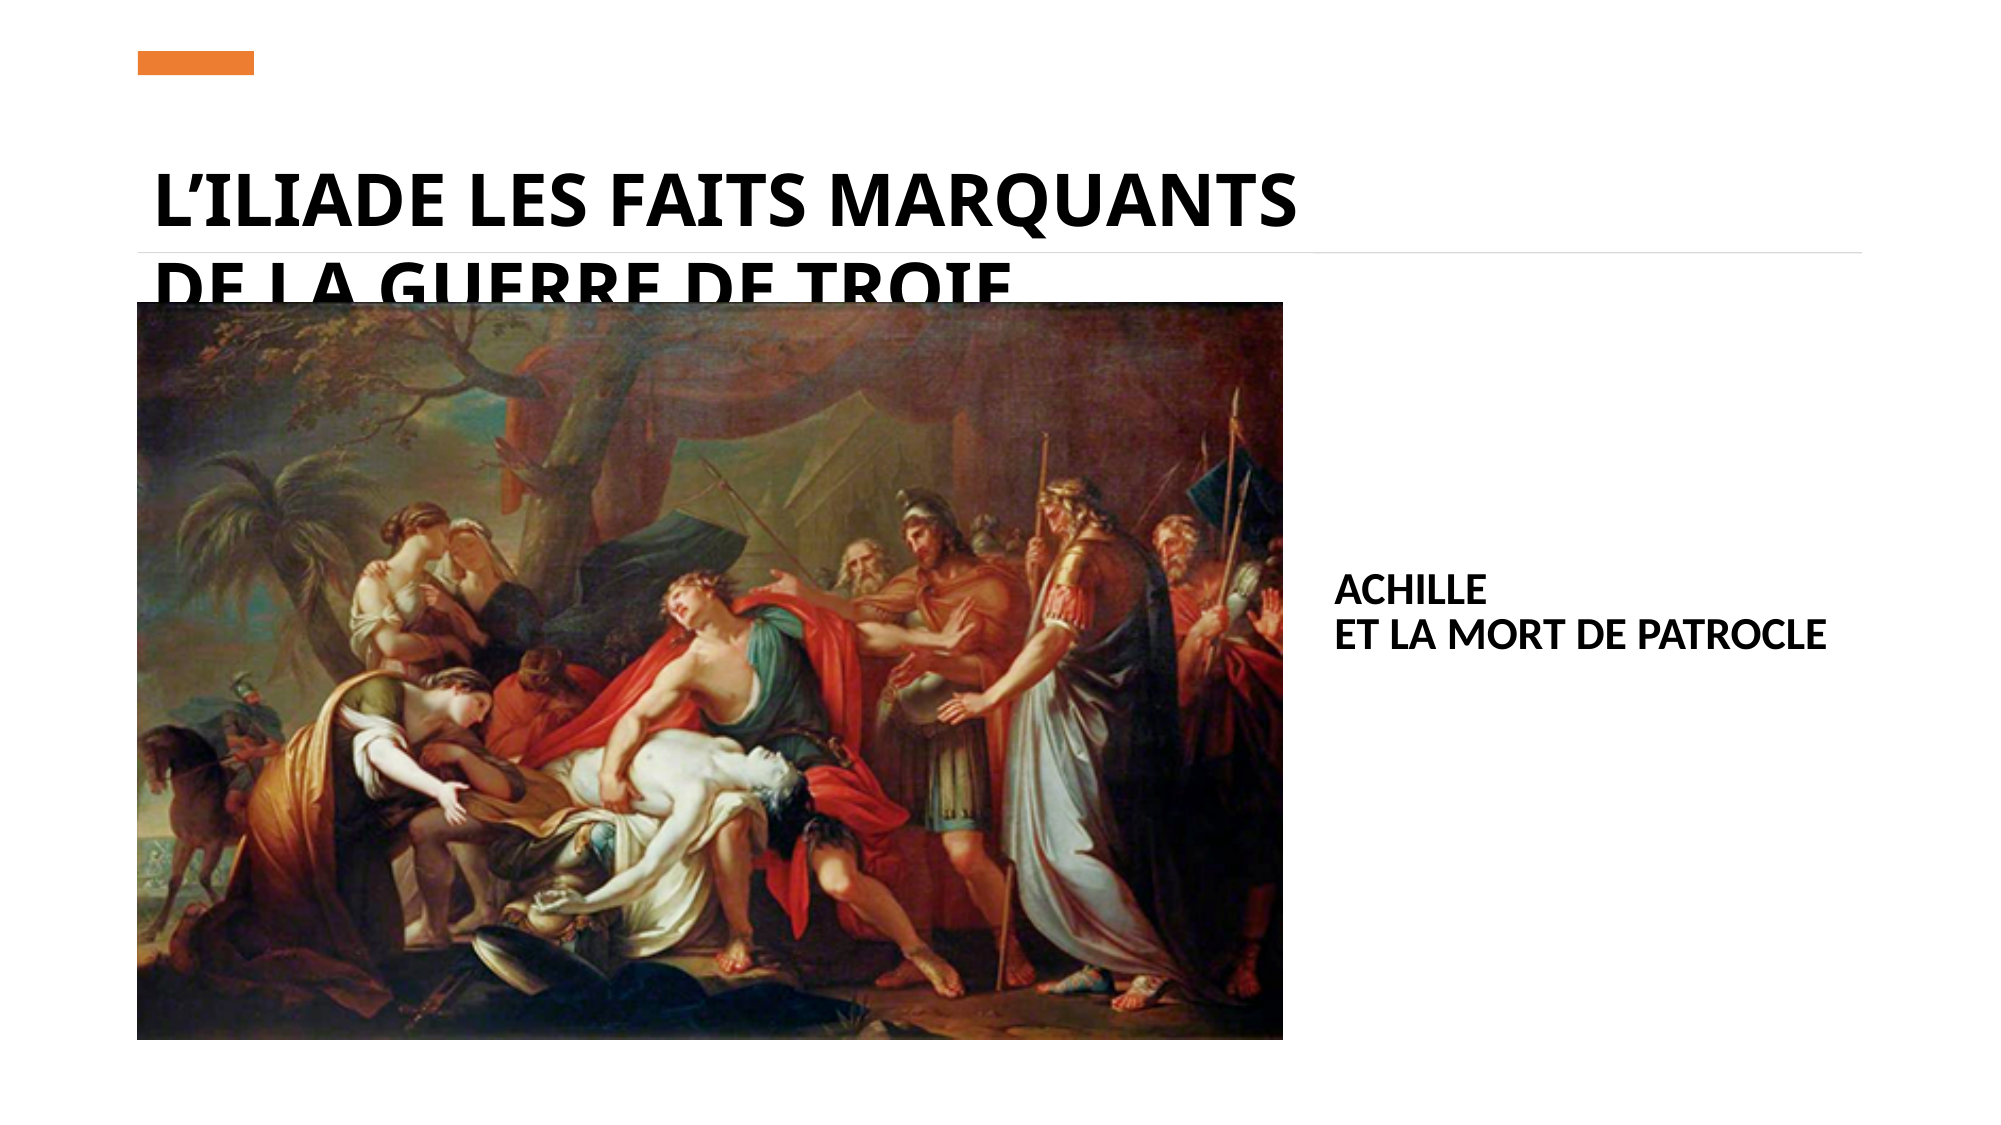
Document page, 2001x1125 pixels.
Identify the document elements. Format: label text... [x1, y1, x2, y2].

text_box [137, 51, 254, 76]
text_box ACHILLE ET LA MORT DE PATROCLE [1319, 562, 1843, 669]
picture [137, 302, 1283, 1040]
text_box L’ILIADE LES FAITS MARQUANTS DE LA GUERRE DE TROIE [138, 147, 1863, 258]
